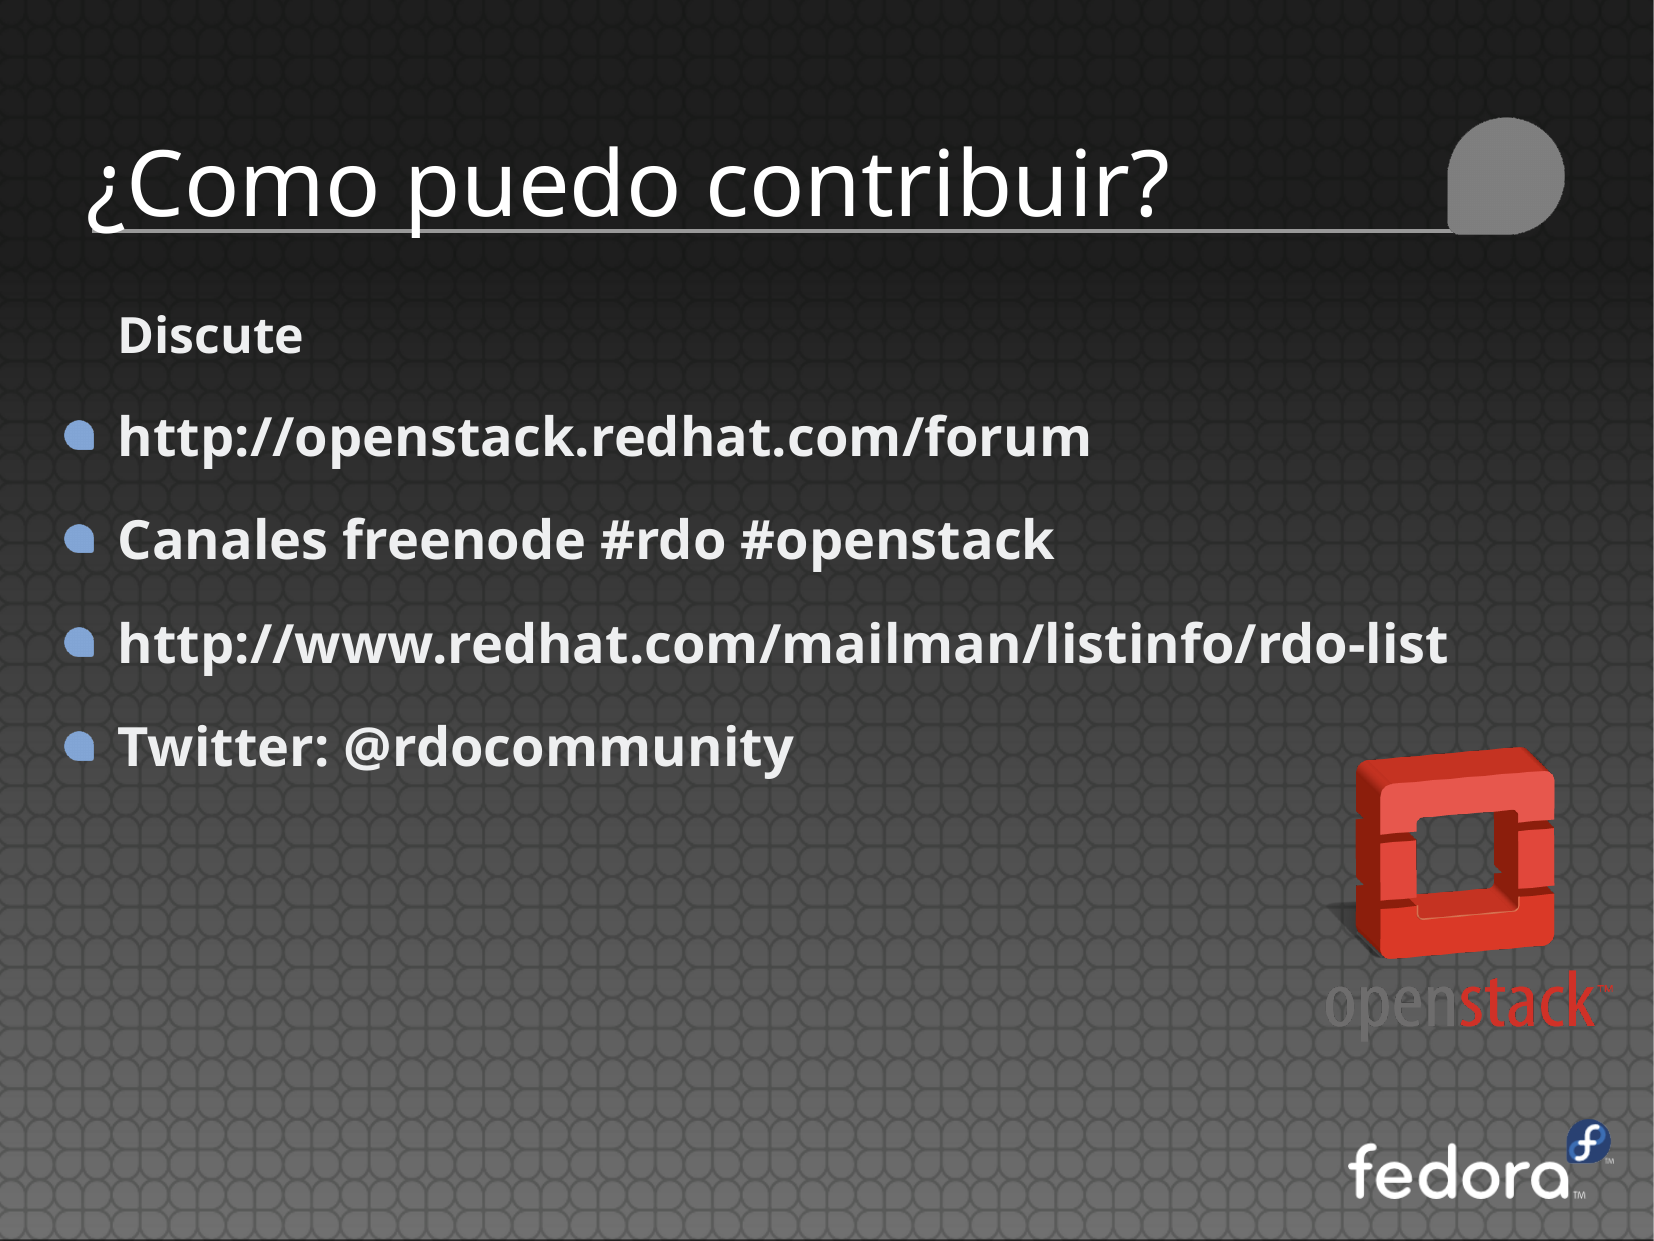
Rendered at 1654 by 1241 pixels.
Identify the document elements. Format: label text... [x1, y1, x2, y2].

picture [0, 0, 1654, 1241]
list Discute http://openstack.redhat.com/forum Canales freenode #rdo #openstack http://www.redhat.com/mailman/listinfo/rdo-list Twitter: @rdocommunity [46, 300, 1536, 1105]
title ¿Como puedo contribuir? [86, 112, 1576, 249]
